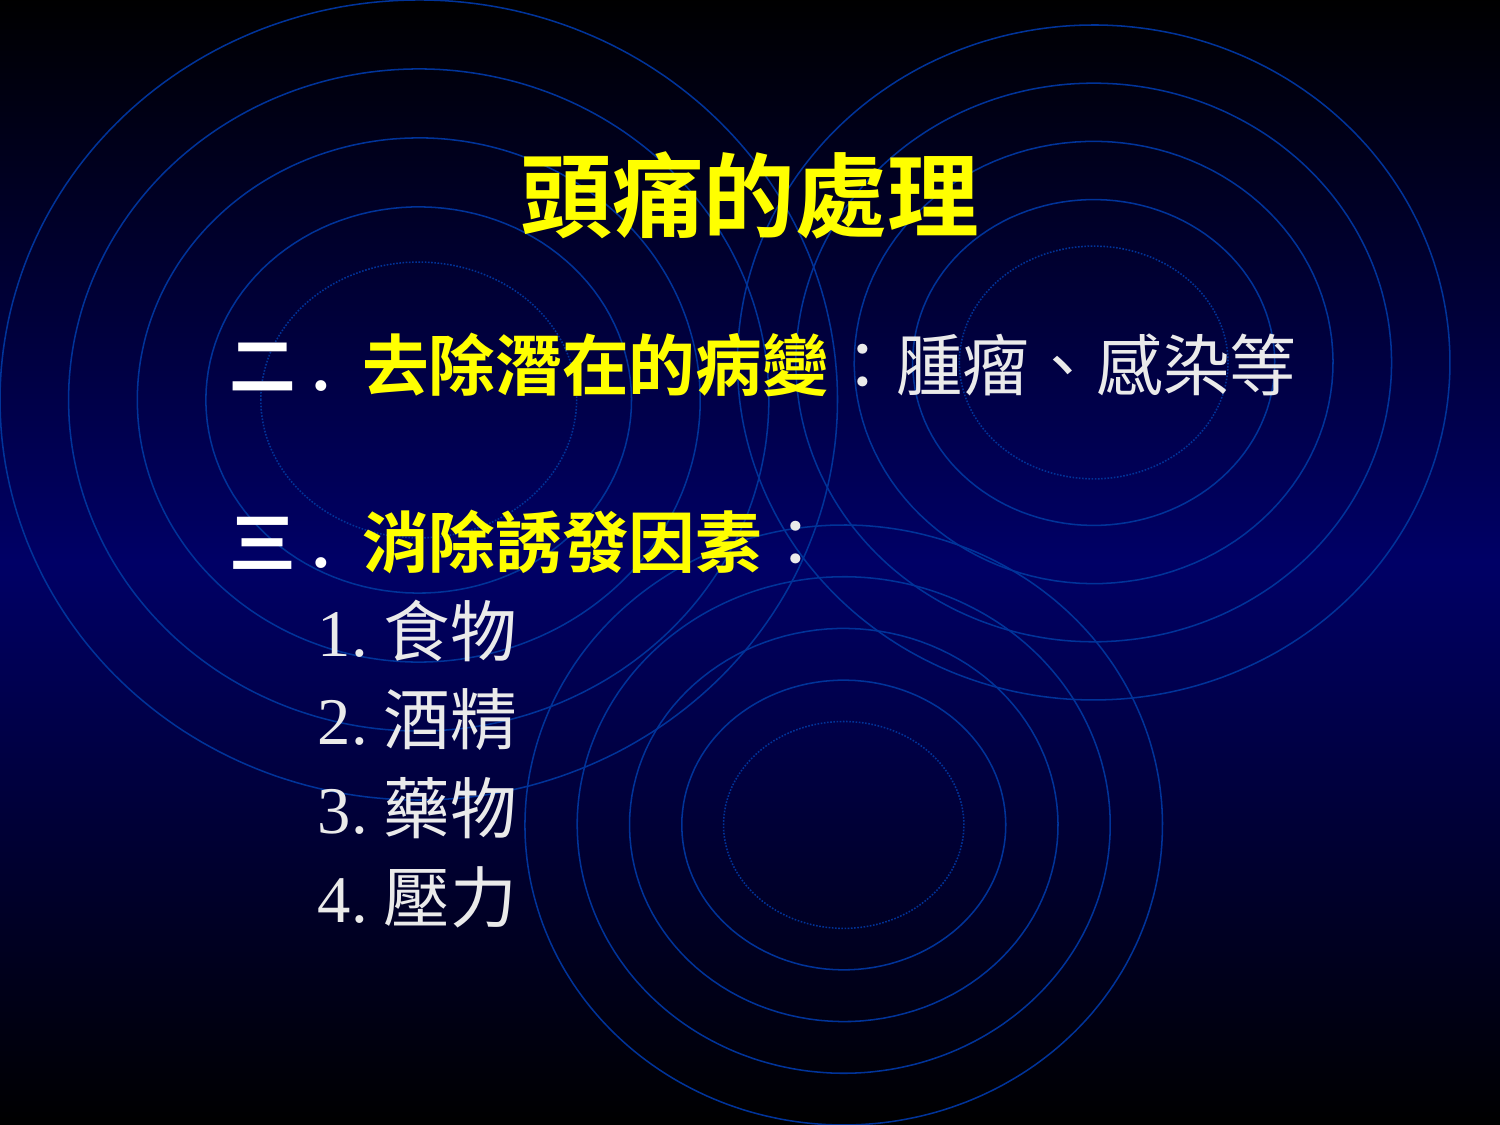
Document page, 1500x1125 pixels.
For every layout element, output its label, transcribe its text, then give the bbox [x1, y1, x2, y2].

list 二. 去除潛在的病變：腫瘤、感染等 三. 消除誘發因素： 1.食物 2.酒精 3.藥物 4.壓力 [112, 324, 1388, 1063]
title 頭痛的處理 [112, 99, 1388, 288]
